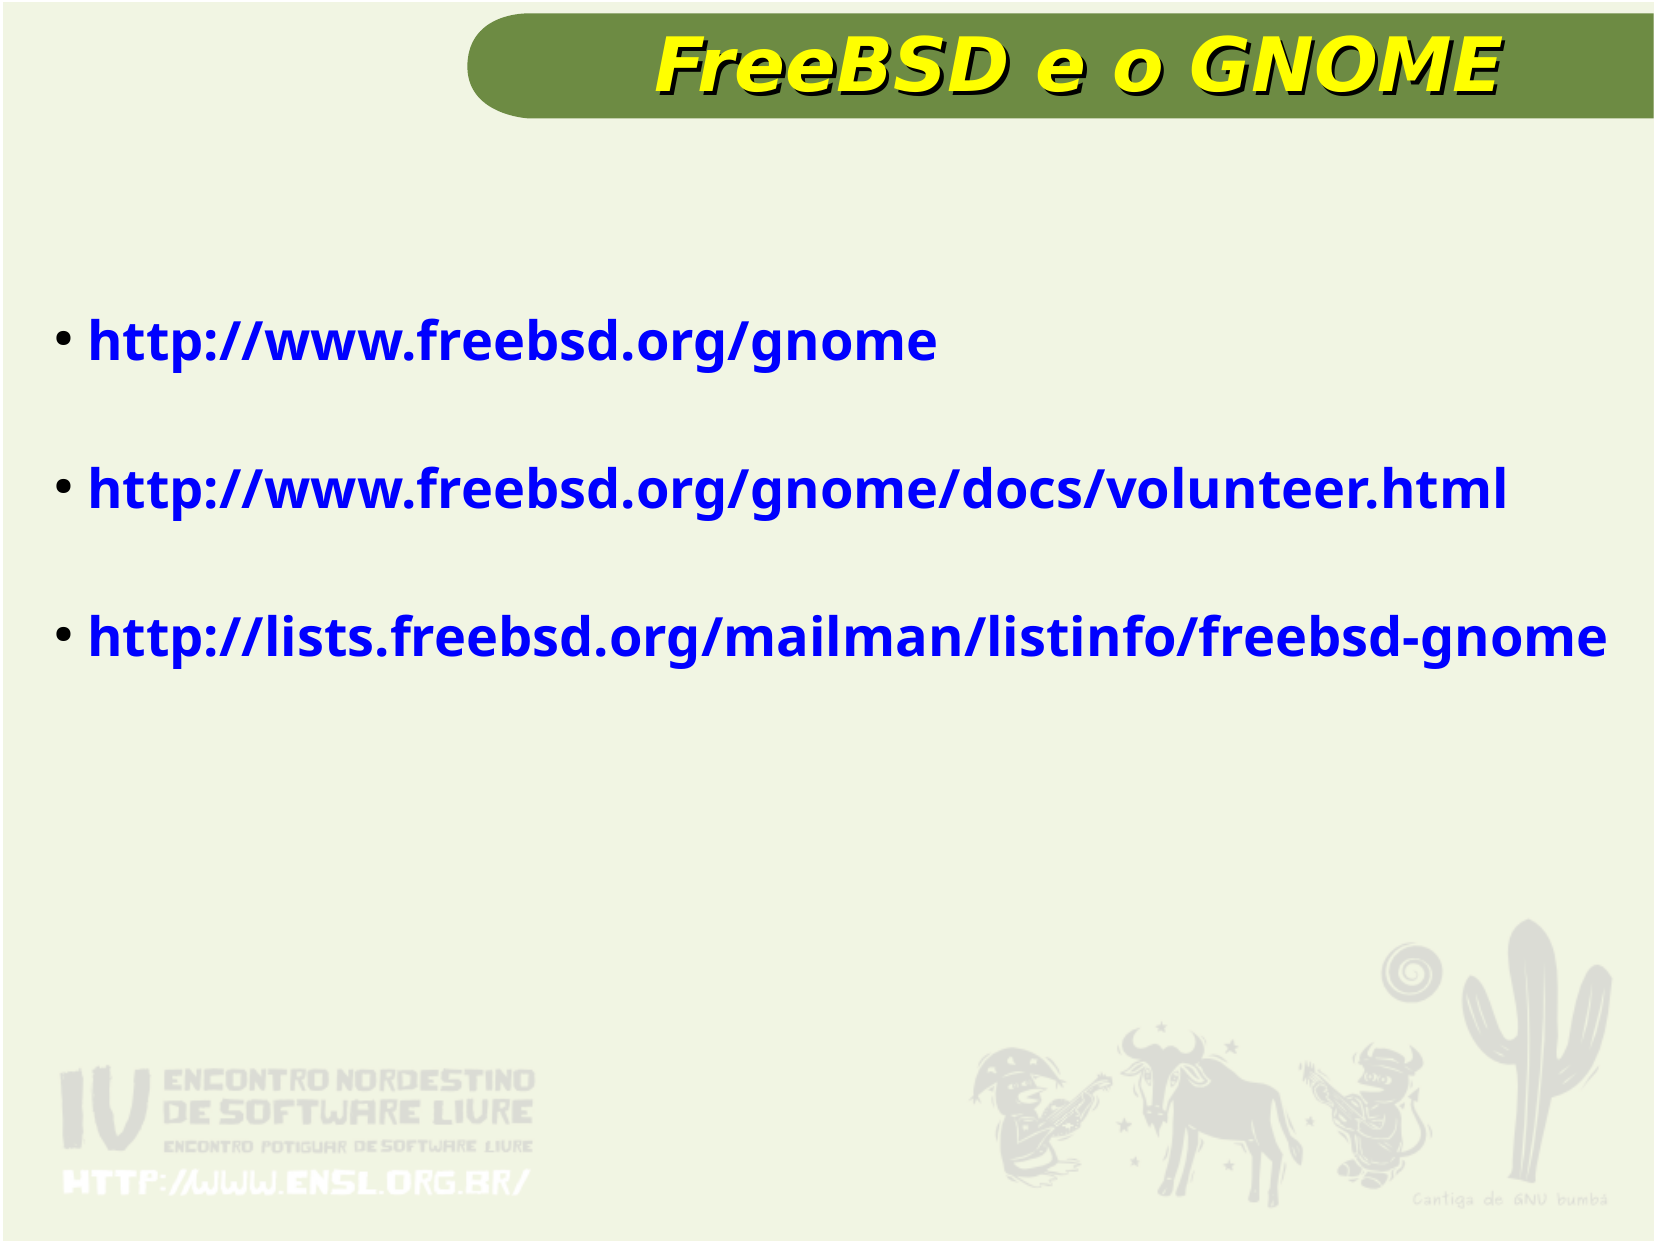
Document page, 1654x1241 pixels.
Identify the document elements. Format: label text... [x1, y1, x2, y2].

text_box http://www.freebsd.org/gnome http://www.freebsd.org/gnome/docs/volunteer.html http://lists.freebsd.org/mailman/listinfo/freebsd-gnome [45, 295, 1619, 767]
text_box [467, 16, 505, 114]
title FreeBSD e o GNOME [505, 0, 1654, 131]
